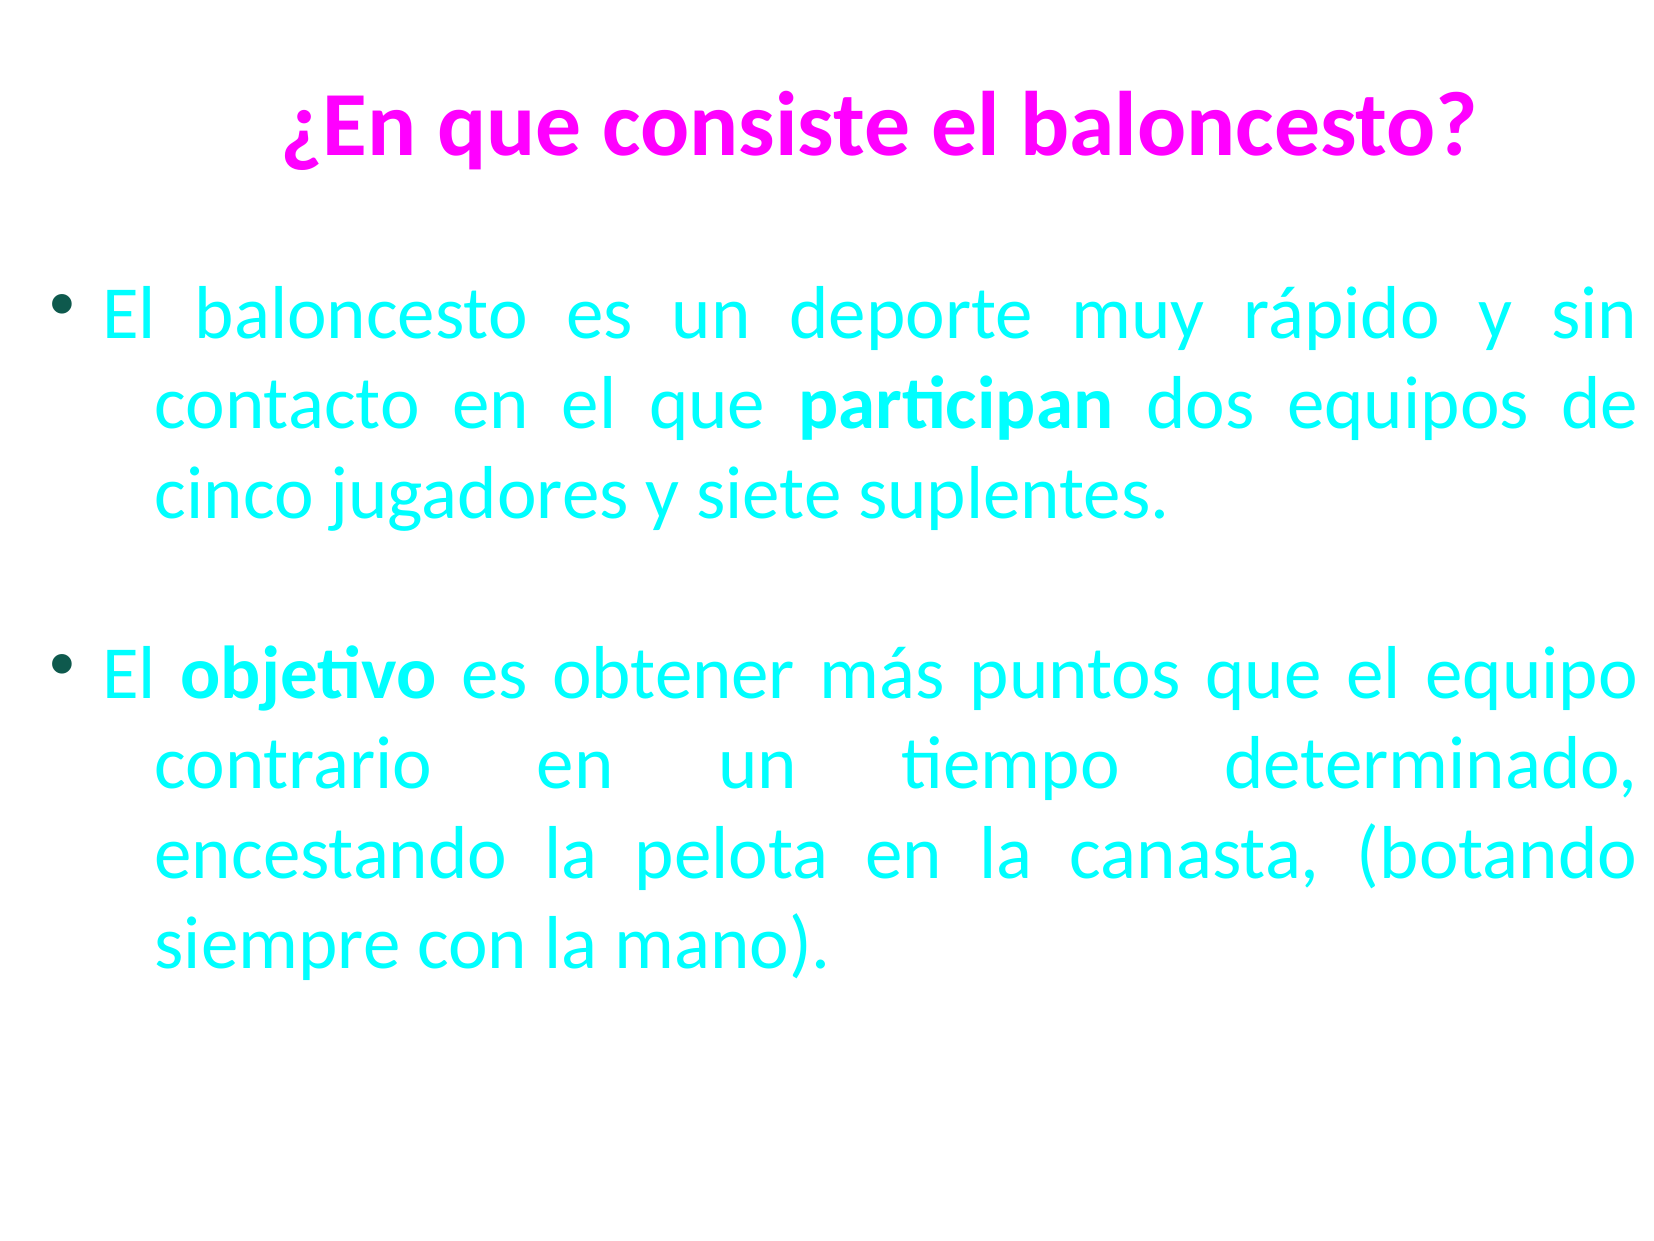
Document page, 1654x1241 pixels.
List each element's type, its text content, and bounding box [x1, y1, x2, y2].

text_box El baloncesto es un deporte muy rápido y sin contacto en el que participan dos equipos de cinco jugadores y siete suplentes. El objetivo es obtener más puntos que el equipo contrario en un tiempo determinado, encestando la pelota en la canasta, (botando siempre con la mano). [0, 256, 1654, 991]
text_box ¿En que consiste el baloncesto? [185, 57, 1576, 182]
